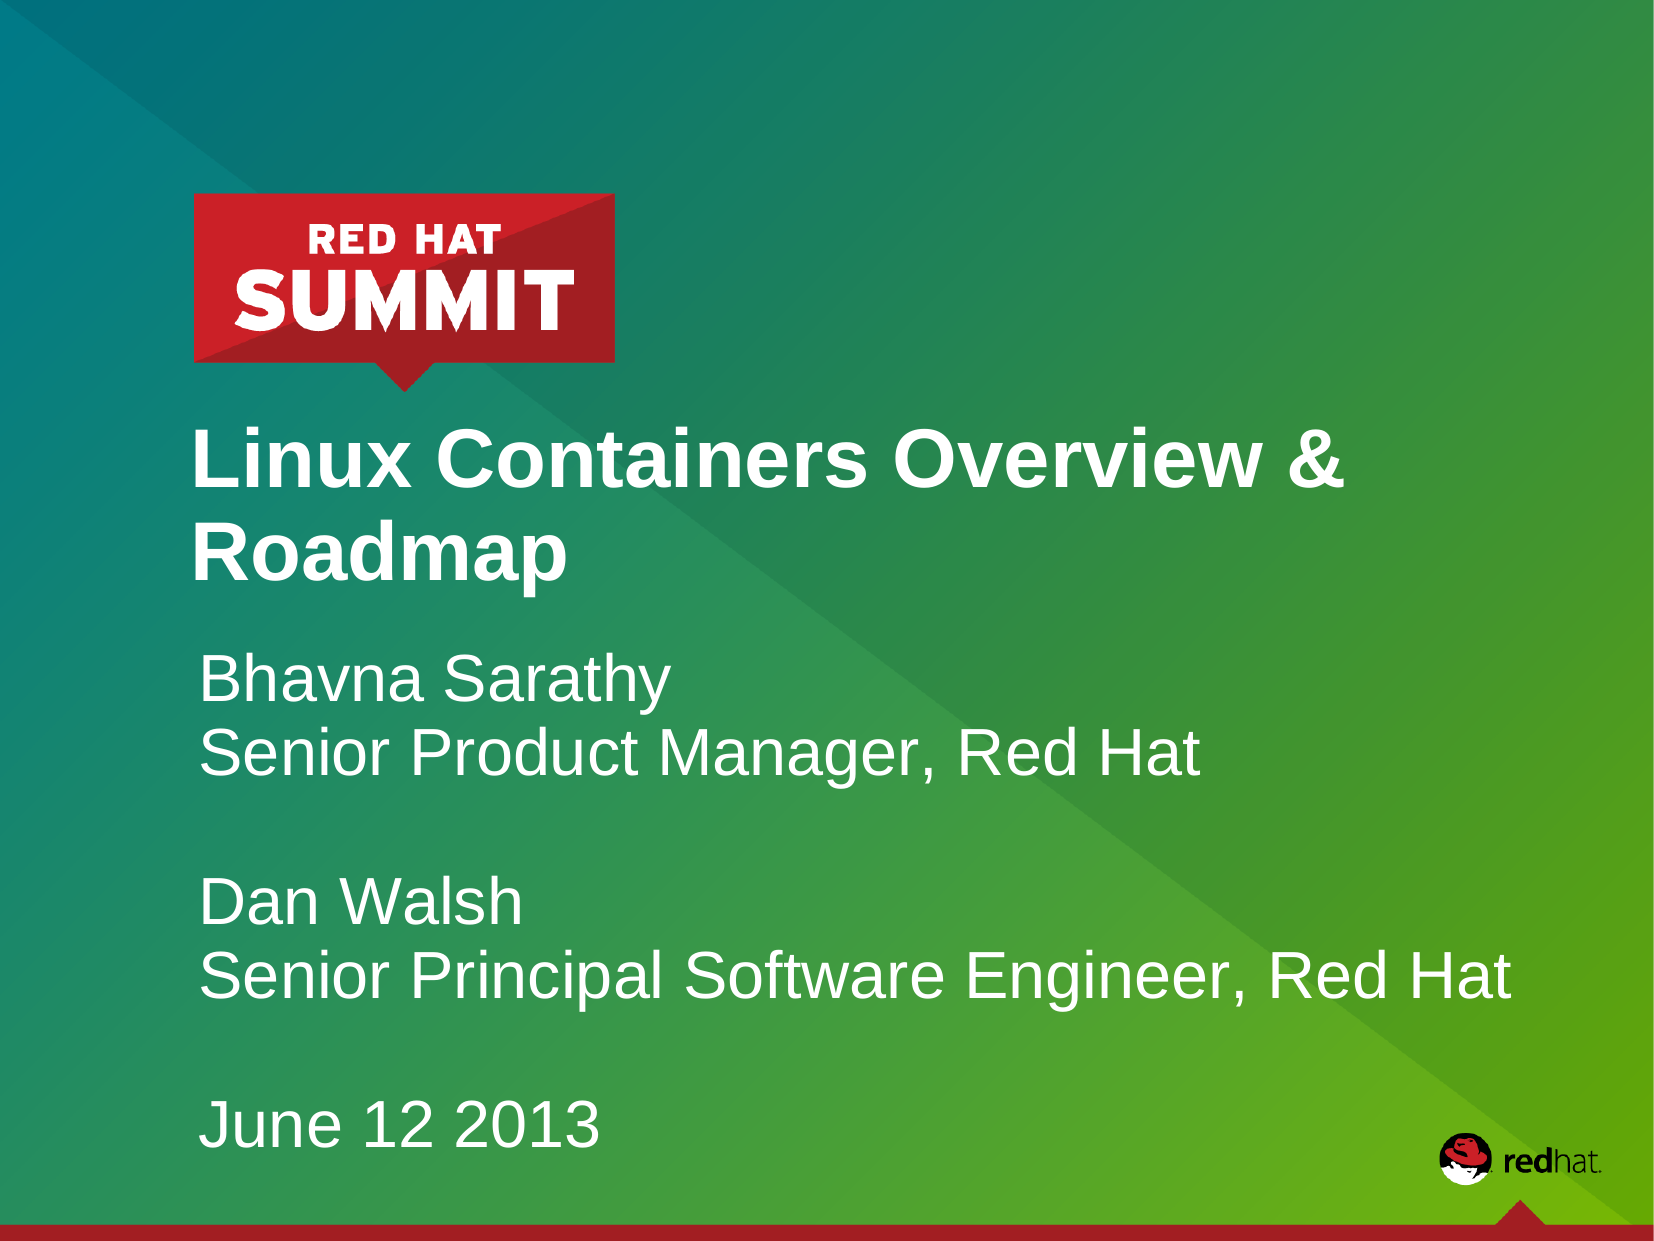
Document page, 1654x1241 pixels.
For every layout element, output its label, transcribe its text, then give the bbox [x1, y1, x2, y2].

text_box Bhavna Sarathy Senior Product Manager, Red Hat Dan Walsh Senior Principal Software Engineer, Red Hat June 12 2013 [183, 554, 1545, 794]
text_box Linux Containers Overview & Roadmap [175, 405, 1414, 549]
picture [0, 0, 1654, 1241]
